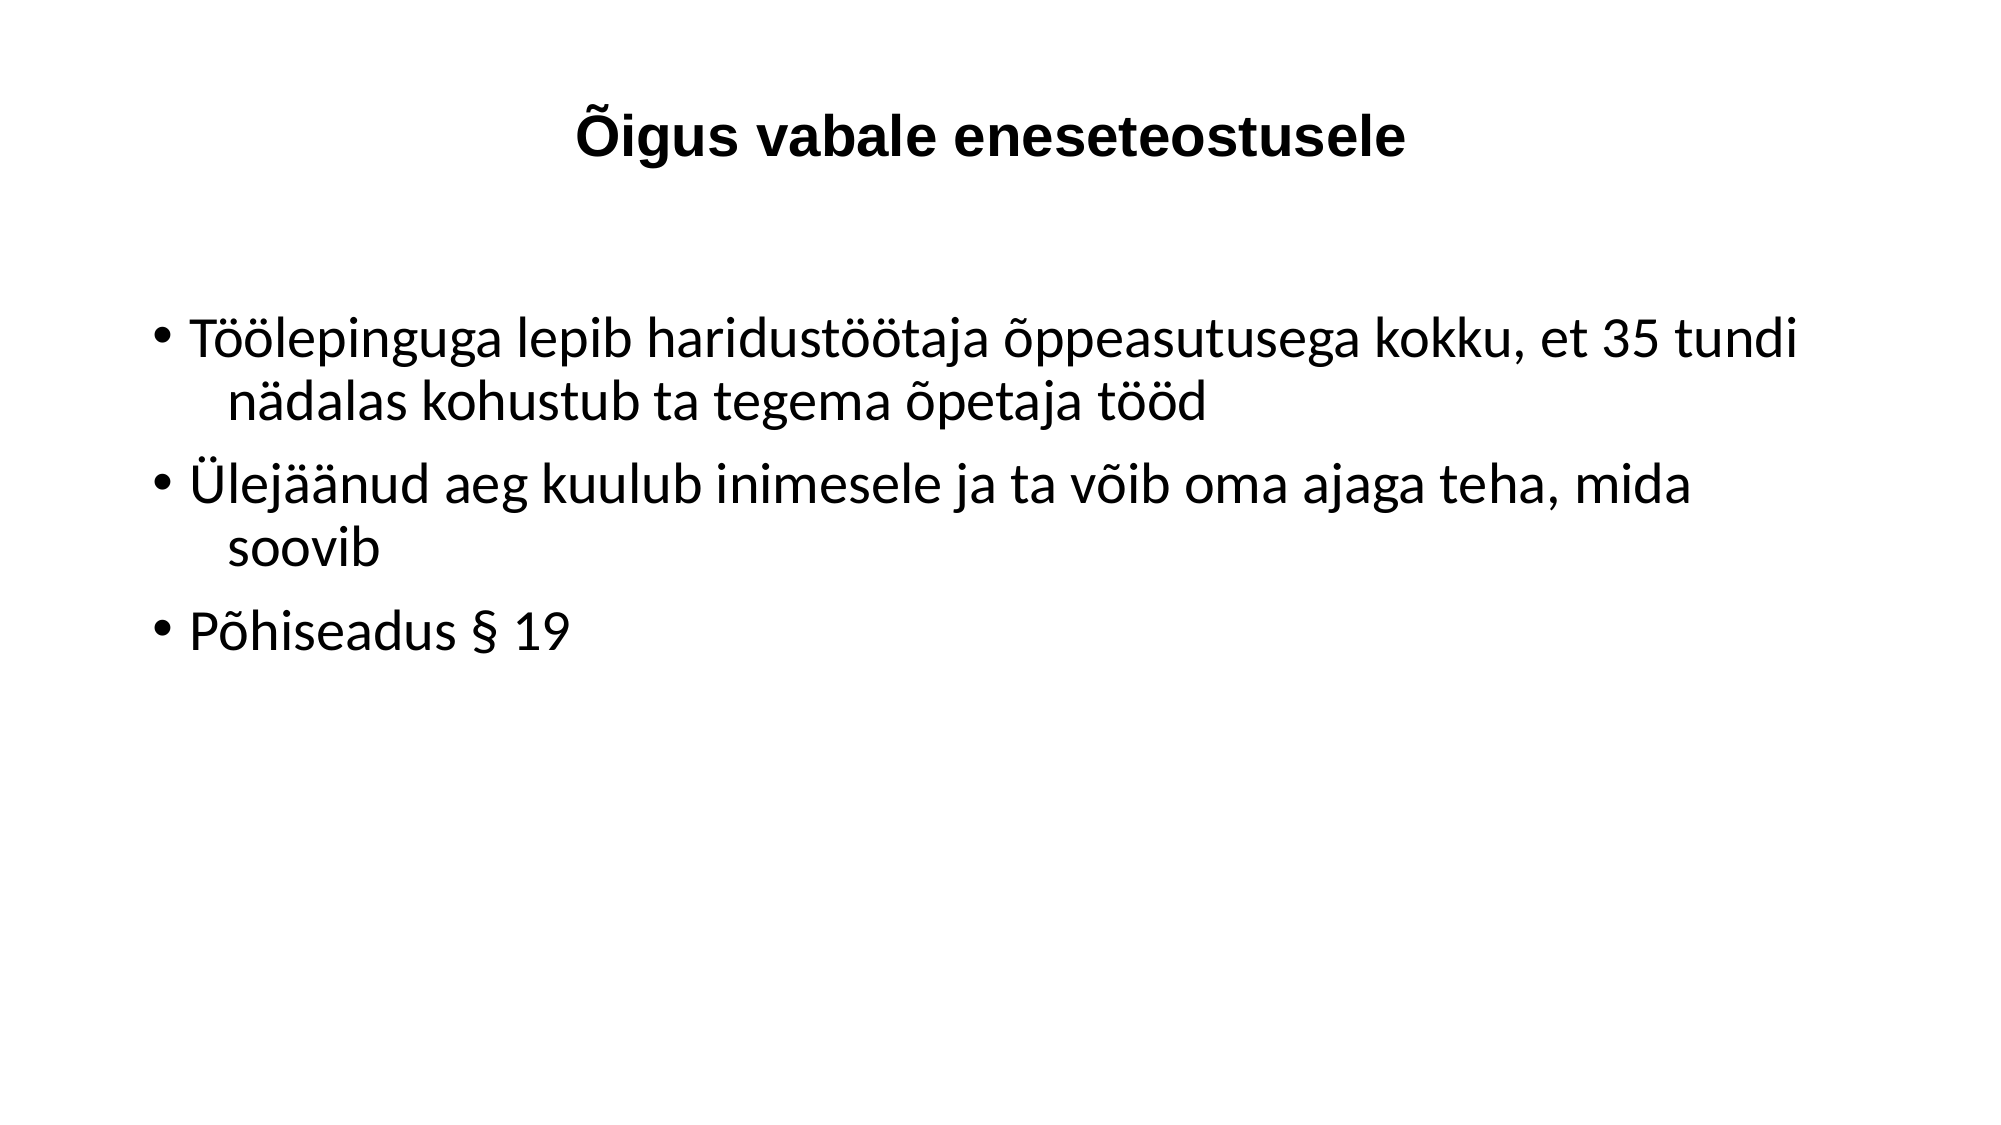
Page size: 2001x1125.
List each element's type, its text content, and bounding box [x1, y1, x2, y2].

list Töölepinguga lepib haridustöötaja õppeasutusega kokku, et 35 tundi nädalas kohustub ta tegema õpetaja tööd Ülejäänud aeg kuulub inimesele ja ta võib oma ajaga teha, mida soovib Põhiseadus § 19 [137, 299, 1863, 1014]
title Õigus vabale eneseteostusele [137, 59, 1863, 278]
